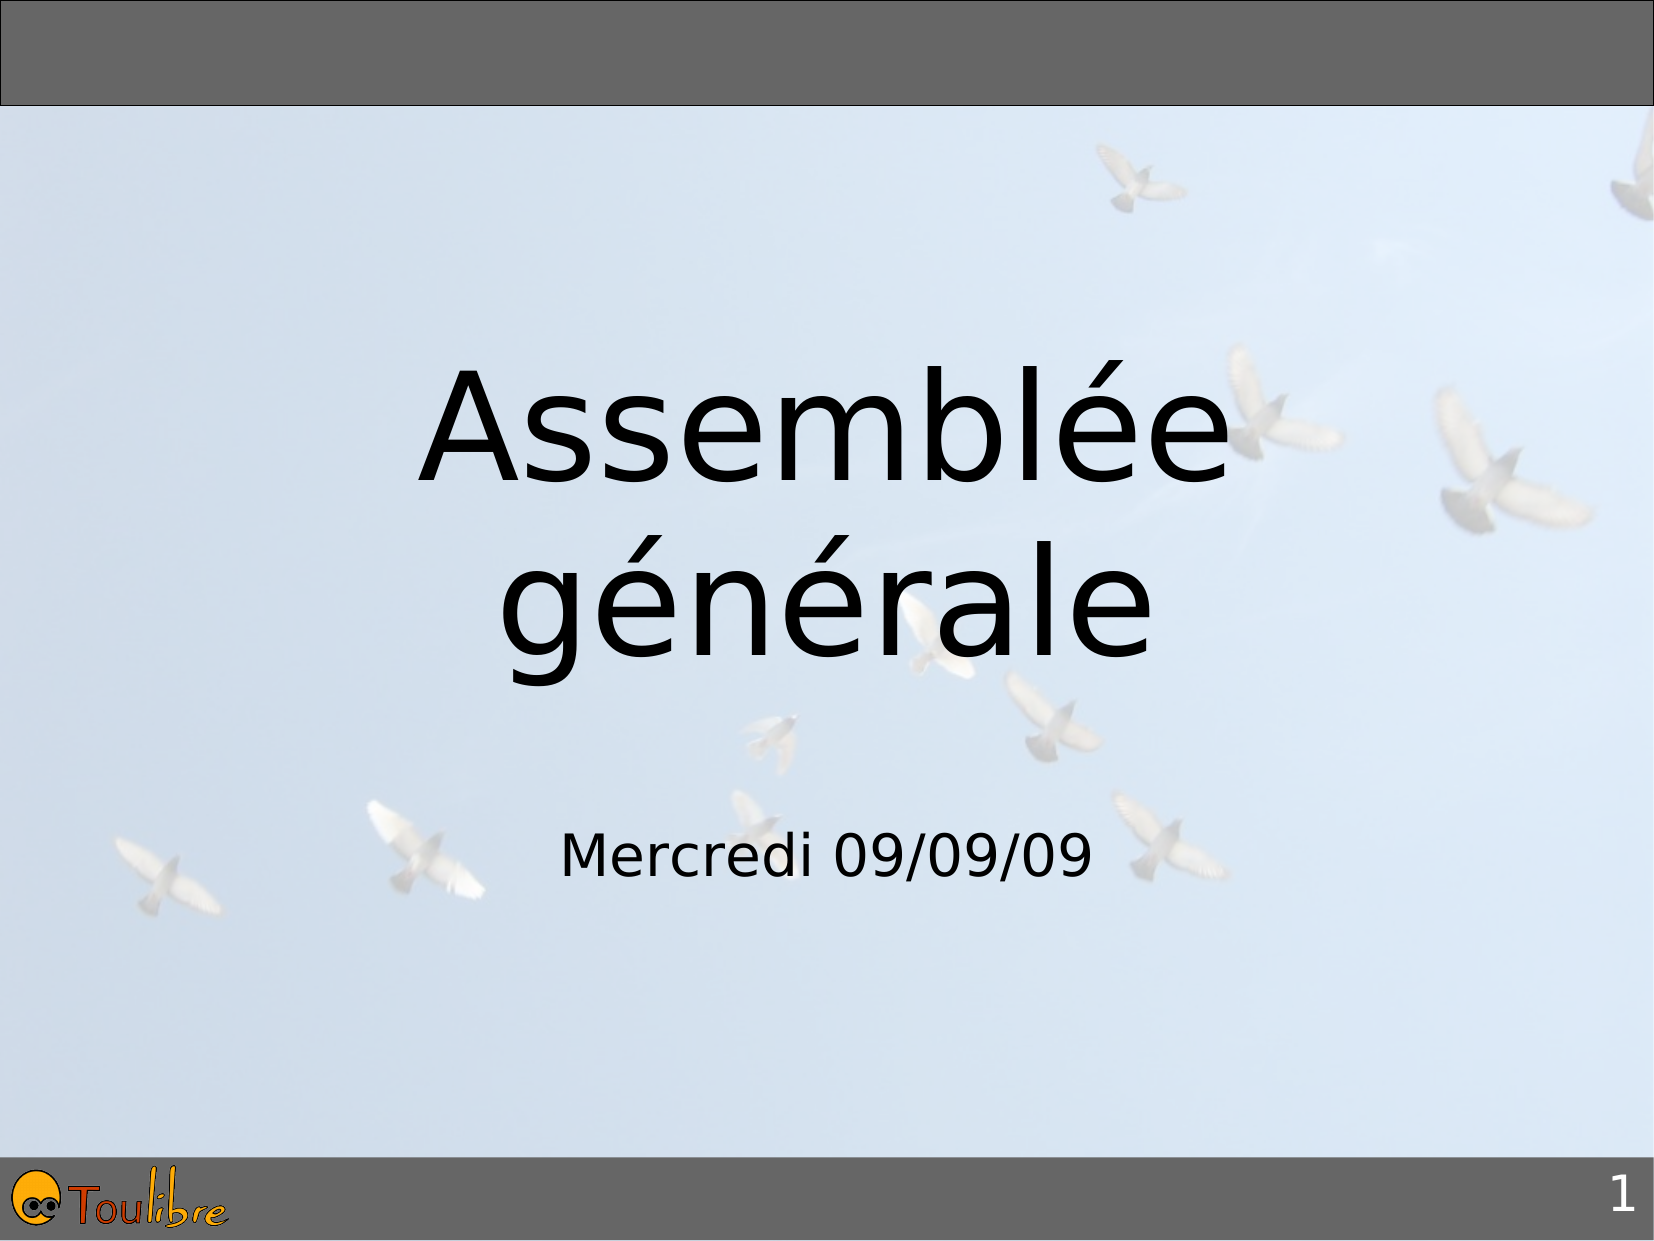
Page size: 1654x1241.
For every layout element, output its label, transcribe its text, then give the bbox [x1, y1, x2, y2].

picture [11, 1165, 229, 1228]
text_box Assemblée générale Mercredi 09/09/09 [0, 334, 1654, 898]
